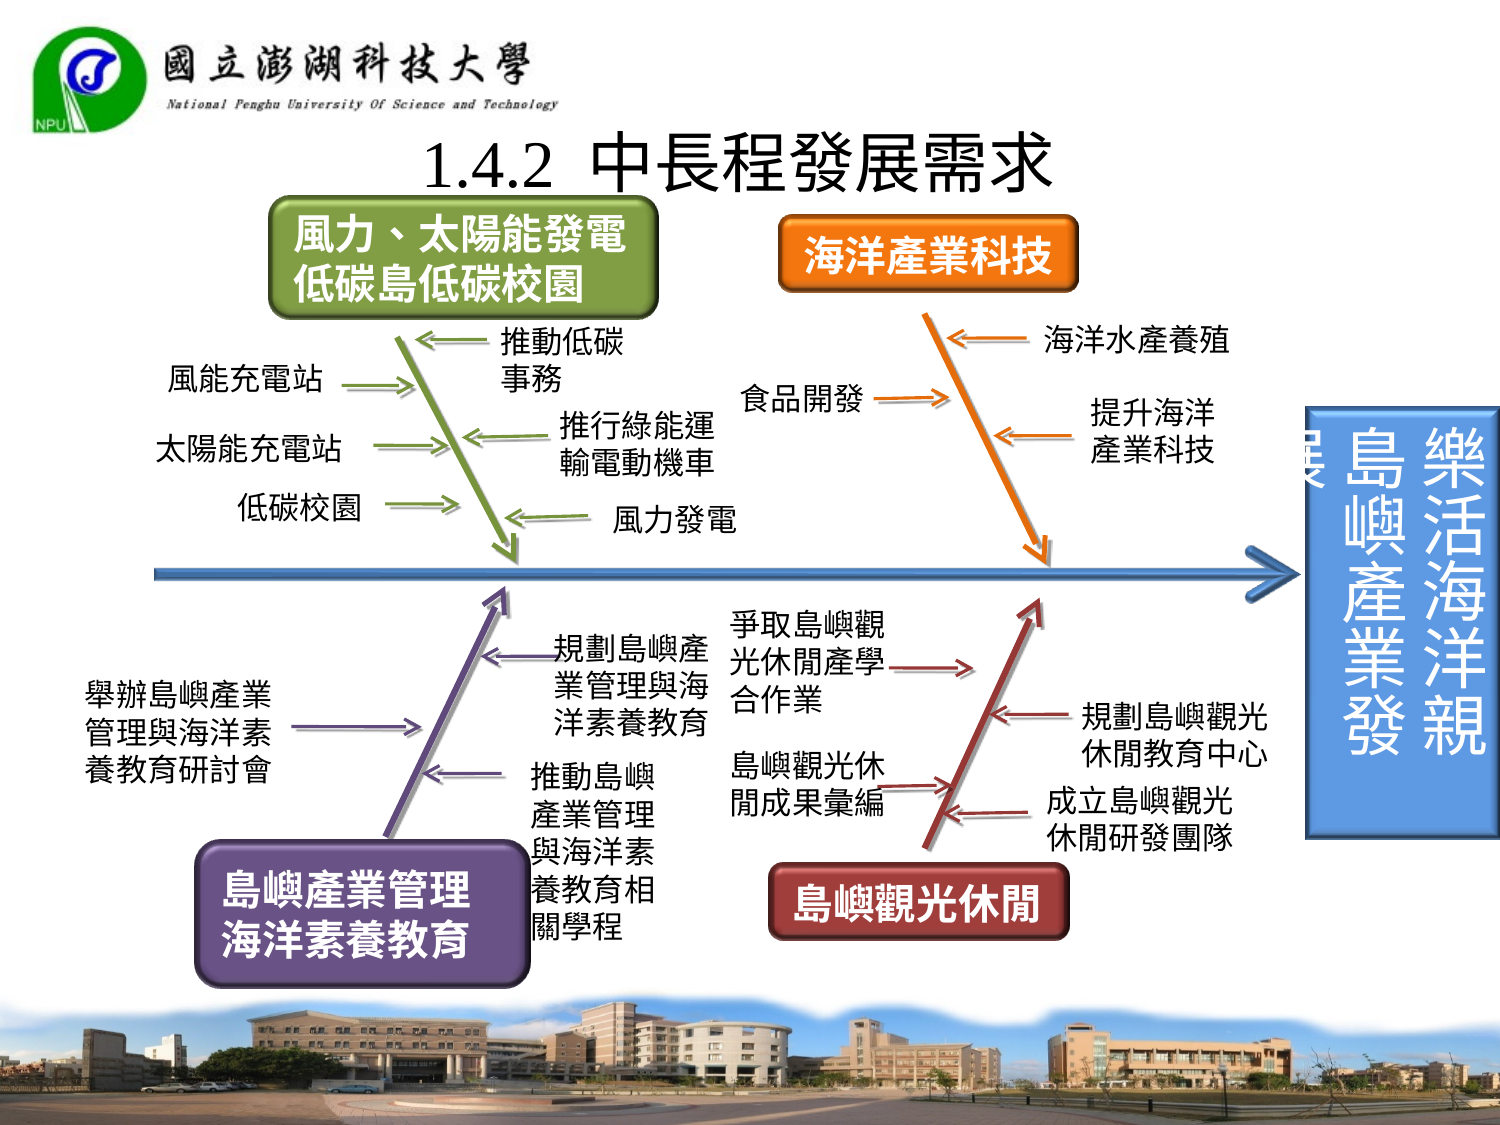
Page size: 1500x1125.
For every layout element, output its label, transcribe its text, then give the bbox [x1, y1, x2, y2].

text_box 樂活海洋親島嶼產業發展 [1310, 410, 1500, 838]
text_box 島嶼產業管理 海洋素養教育 [205, 850, 521, 978]
text_box 低碳校園 [222, 480, 389, 534]
text_box 成立島嶼觀光休閒研發團隊 [1031, 773, 1273, 864]
text_box 太陽能充電站 [140, 421, 376, 475]
text_box 風力、太陽能發電 低碳島低碳校園 [278, 204, 651, 311]
text_box 海洋產業科技 [784, 221, 1073, 288]
text_box 規劃島嶼產業管理與海洋素養教育 [539, 621, 743, 749]
picture [1292, 457, 1306, 464]
text_box 推動低碳事務 [485, 322, 657, 405]
picture [1292, 446, 1306, 453]
picture [1302, 468, 1310, 475]
text_box 爭取島嶼觀光休閒產學合作業 [714, 597, 903, 726]
text_box 食品開發 [724, 371, 888, 425]
text_box 風能充電站 [152, 351, 349, 405]
text_box 推動島嶼產業管理與海洋素養教育相關學程 [515, 749, 696, 953]
picture [1275, 435, 1310, 441]
text_box 1.4.2 中長程發展需求 [301, 112, 1176, 209]
picture [0, 0, 1500, 1125]
text_box 提升海洋產業科技 [1075, 385, 1252, 476]
text_box 島嶼觀光休閒 [776, 870, 1064, 935]
text_box 風力發電 [597, 492, 775, 546]
text_box 海洋水產養殖 [1028, 312, 1290, 366]
text_box 島嶼觀光休閒成果彙編 [714, 738, 917, 829]
text_box 規劃島嶼觀光休閒教育中心 [1066, 689, 1301, 780]
text_box 推行綠能運輸電動機車 [544, 398, 732, 489]
text_box 舉辦島嶼產業管理與海洋素養教育研討會 [70, 667, 309, 796]
